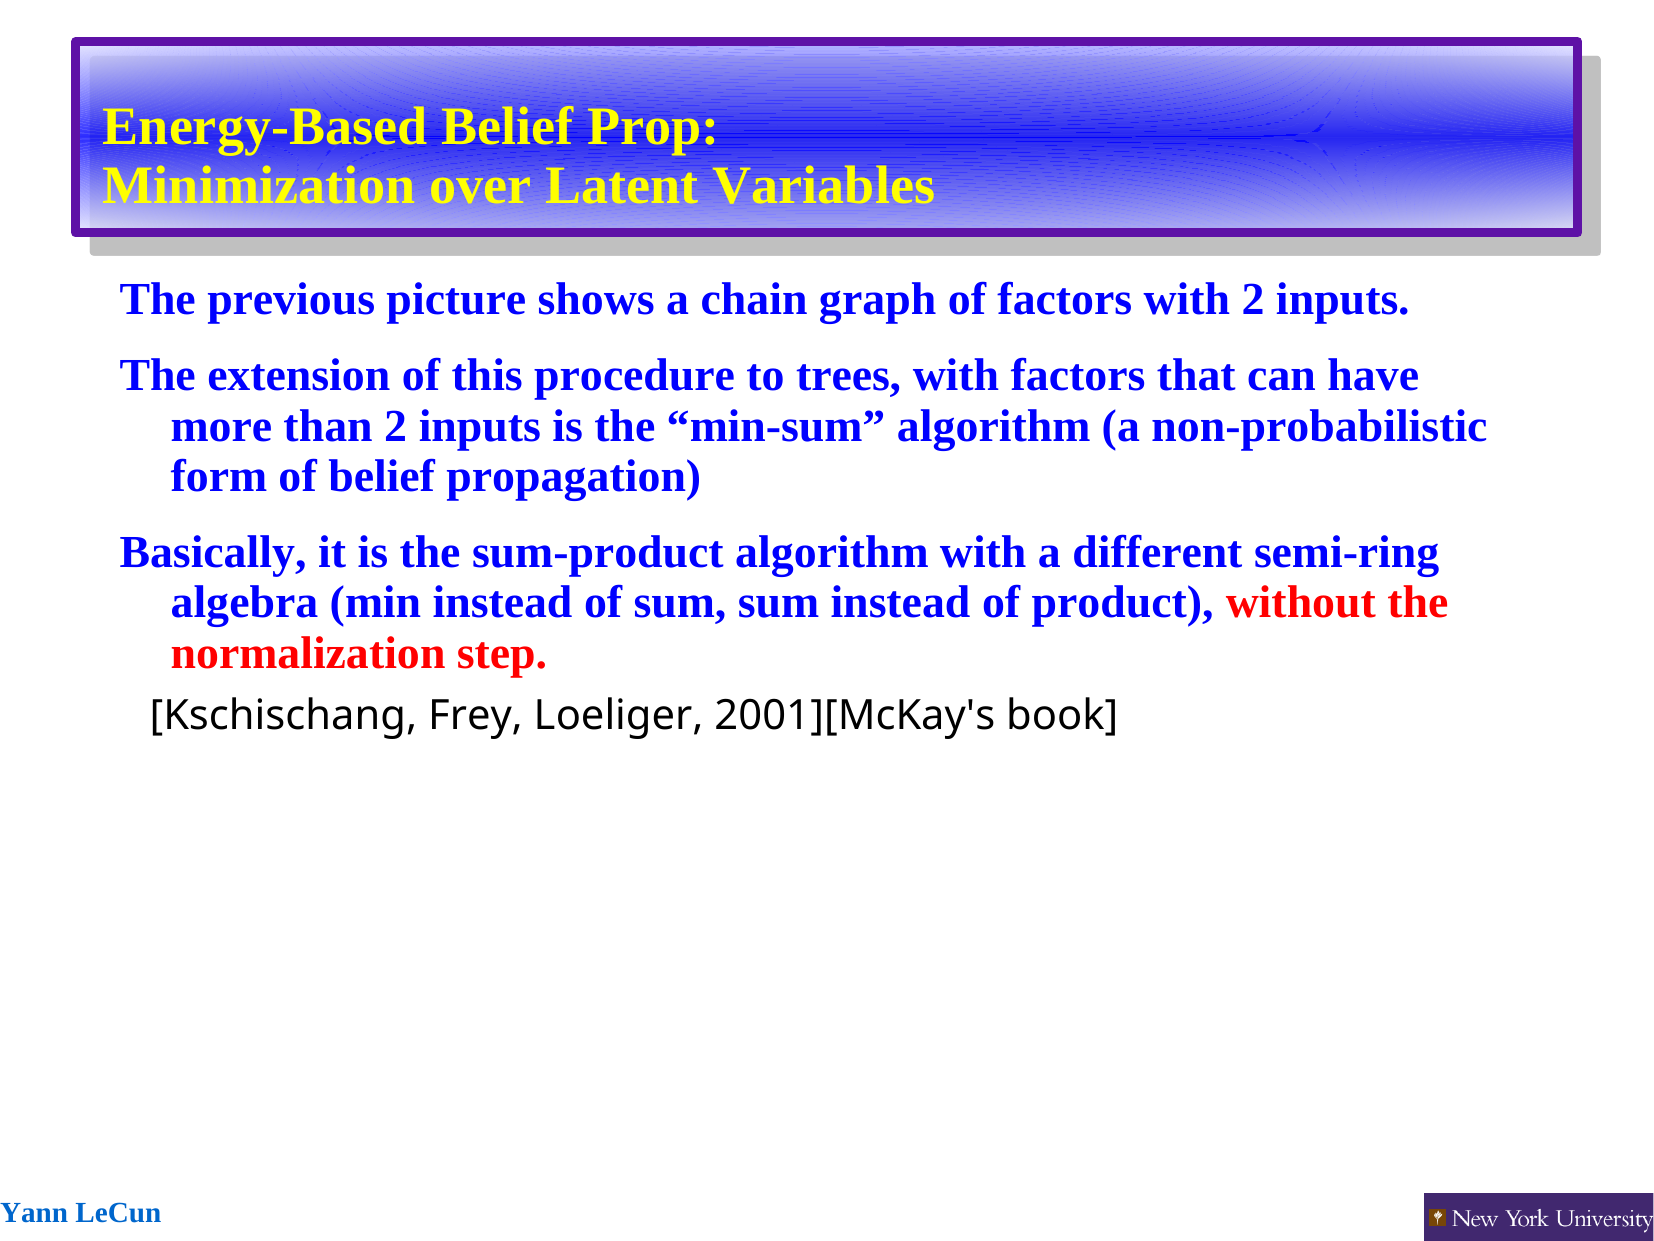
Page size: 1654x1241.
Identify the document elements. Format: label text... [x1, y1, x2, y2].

title Energy-Based Belief Prop: Minimization over Latent Variables [75, 41, 1578, 233]
picture [1424, 1193, 1654, 1241]
list The previous picture shows a chain graph of factors with 2 inputs. The extension of this procedure to trees, with factors that can have more than 2 inputs is the “min-sum” algorithm (a non-probabilistic form of belief propagation) Basically, it is the sum-product algorithm with a different semi-ring algebra (min instead of sum, sum instead of product), without the normalization step. [Kschischang, Frey, Loeliger, 2001][McKay's book] [119, 274, 1530, 1122]
